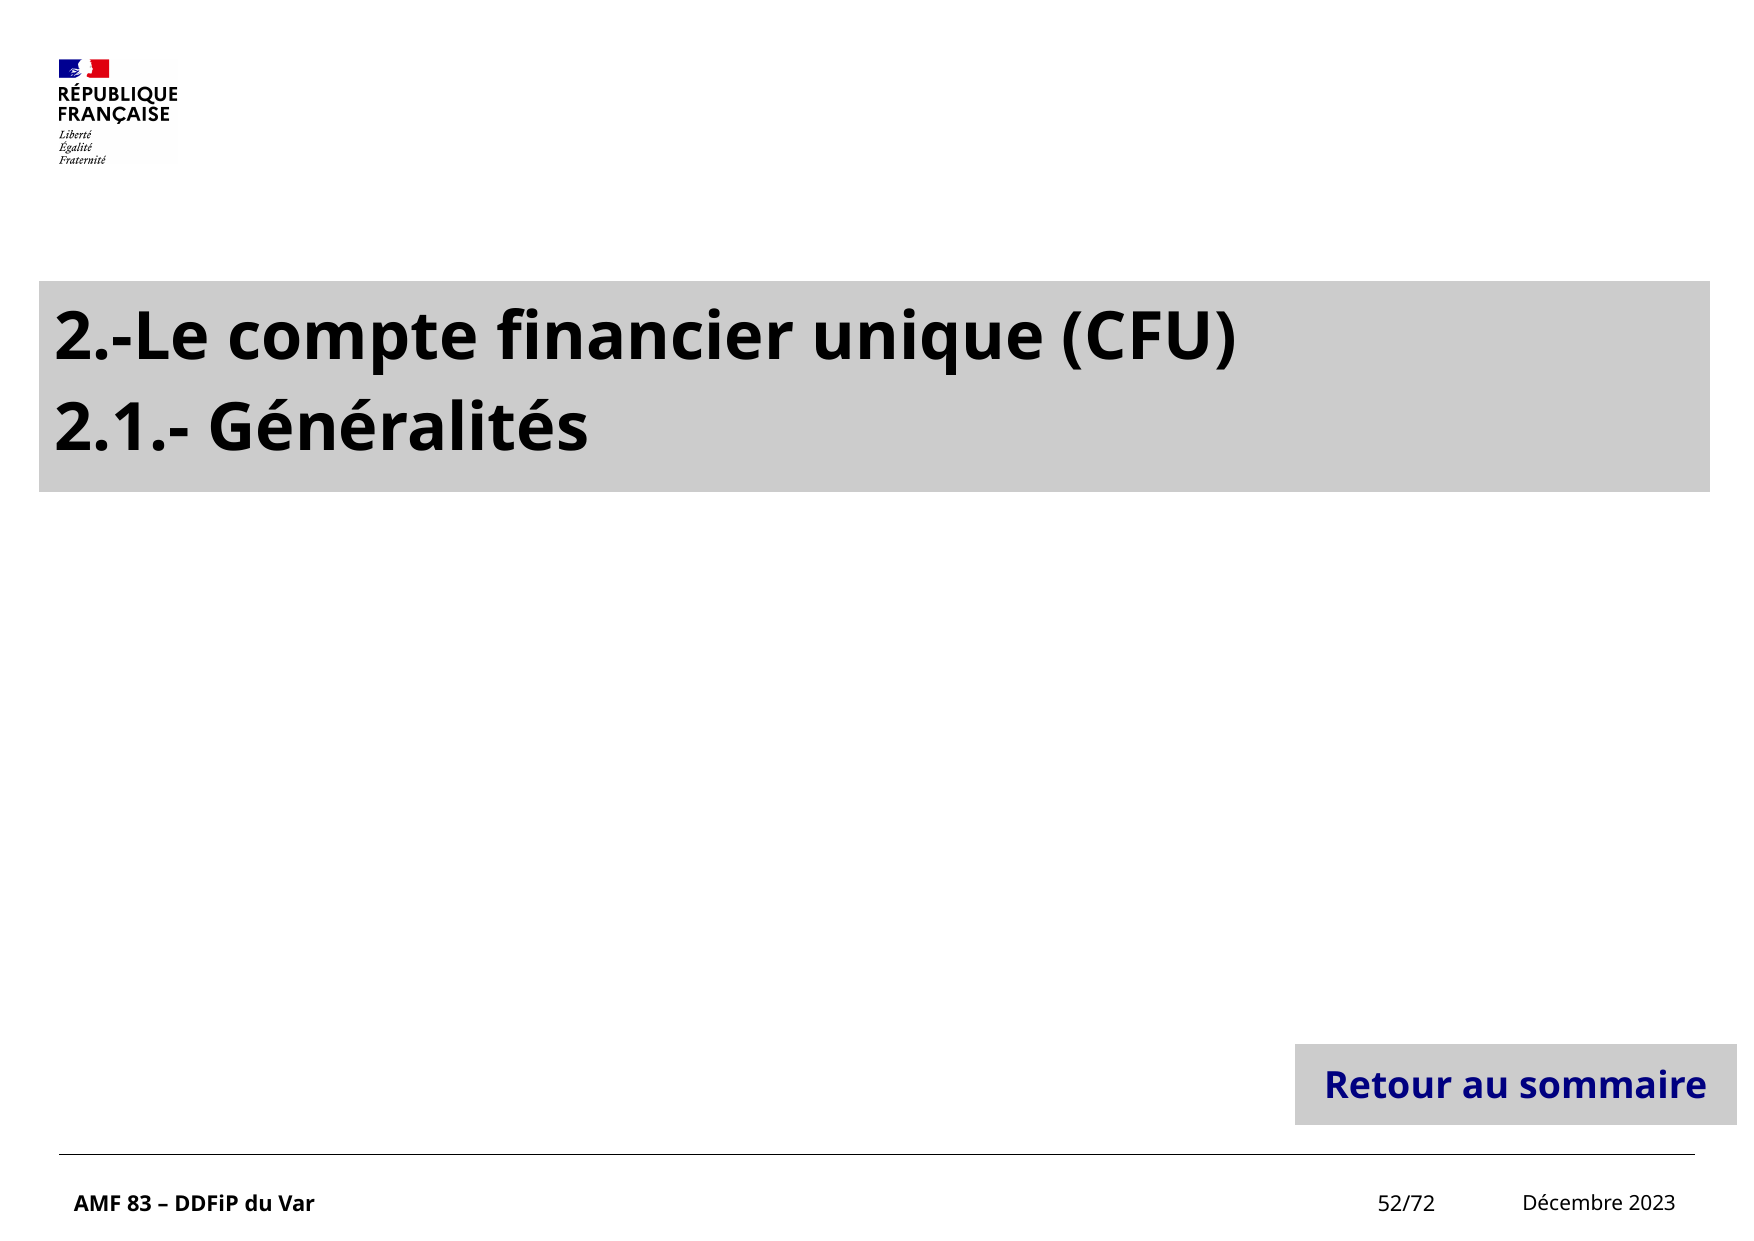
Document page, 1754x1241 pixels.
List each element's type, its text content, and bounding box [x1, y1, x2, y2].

text_box 2.-Le compte financier unique (CFU) 2.1.- Généralités [39, 281, 1710, 492]
text_box Retour au sommaire [1295, 1044, 1737, 1125]
picture [59, 59, 178, 164]
